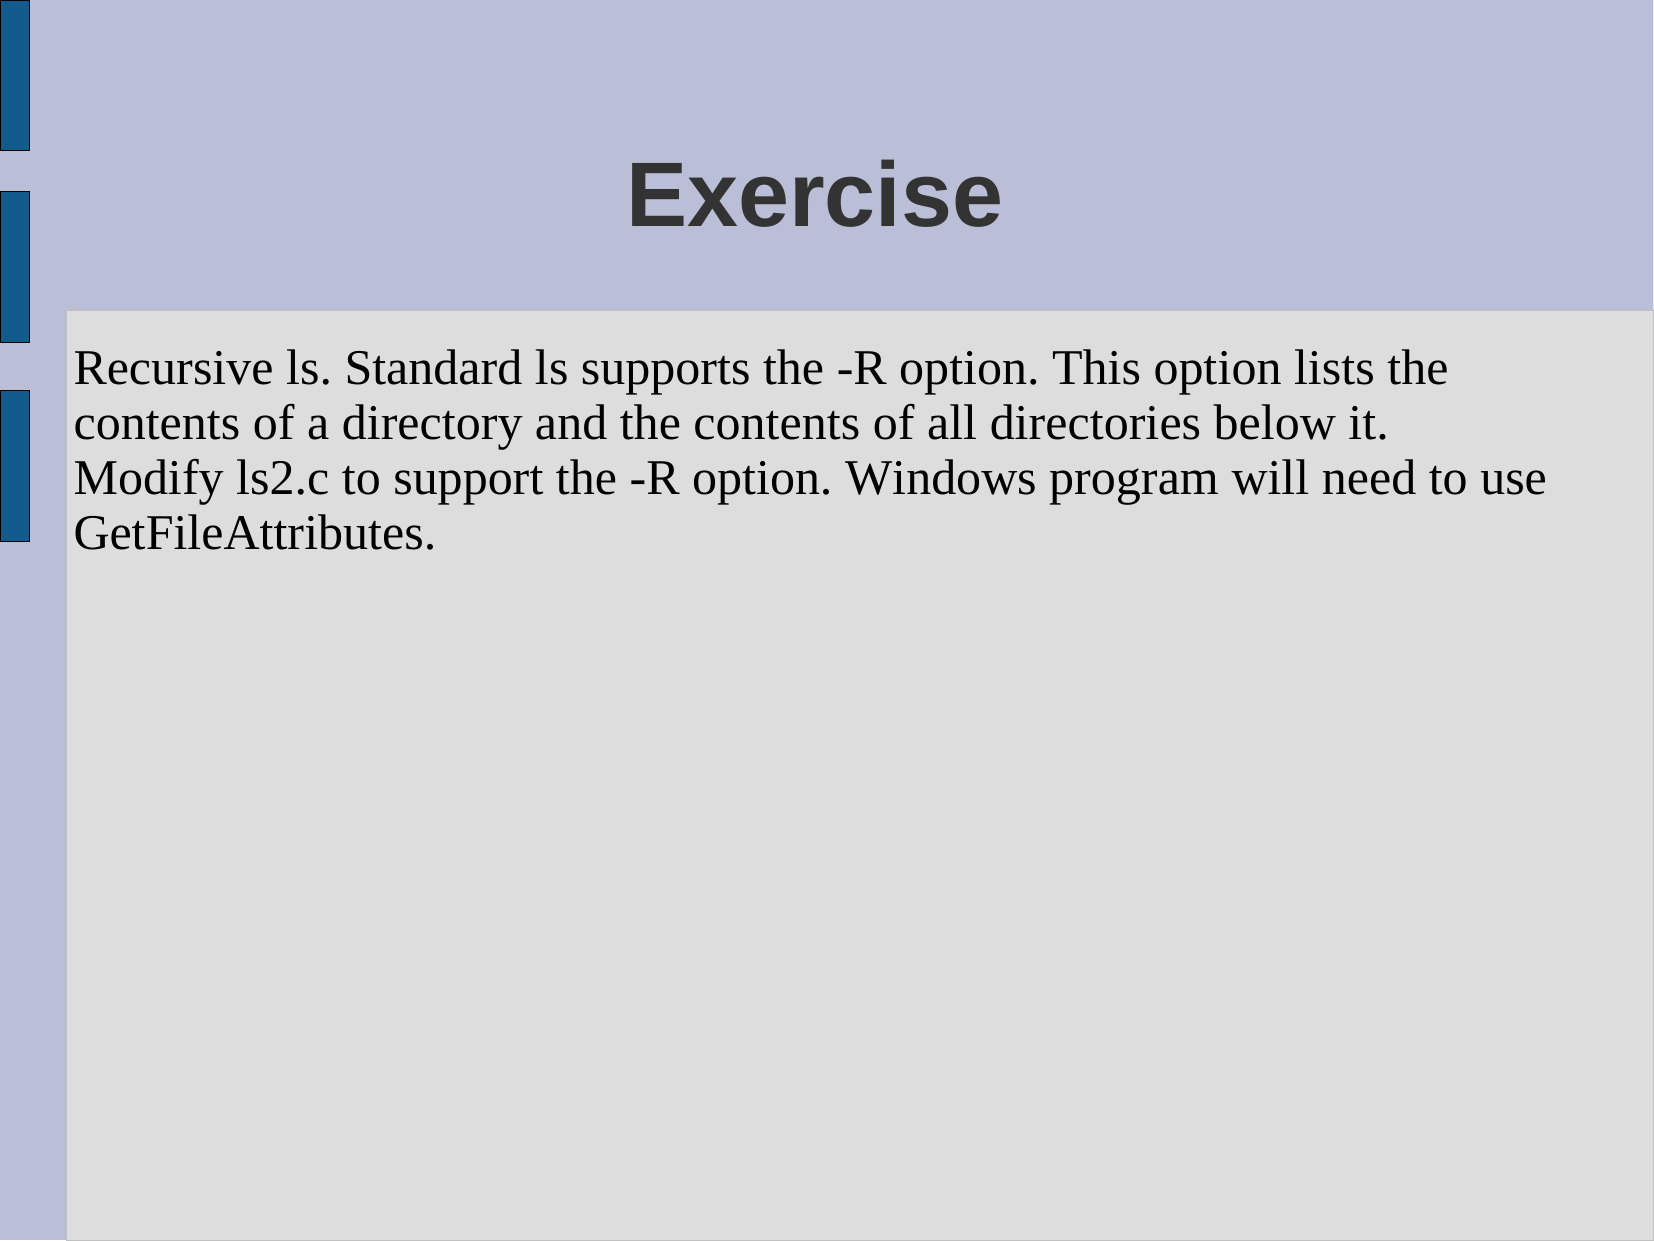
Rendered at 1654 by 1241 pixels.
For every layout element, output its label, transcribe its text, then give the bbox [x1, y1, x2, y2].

title Exercise [121, 91, 1534, 299]
text_box Recursive ls. Standard ls supports the -R option. This option lists the contents of a directory and the contents of all directories below it. Modify ls2.c to support the -R option. Windows program will need to use GetFileAttributes. [73, 339, 1607, 894]
